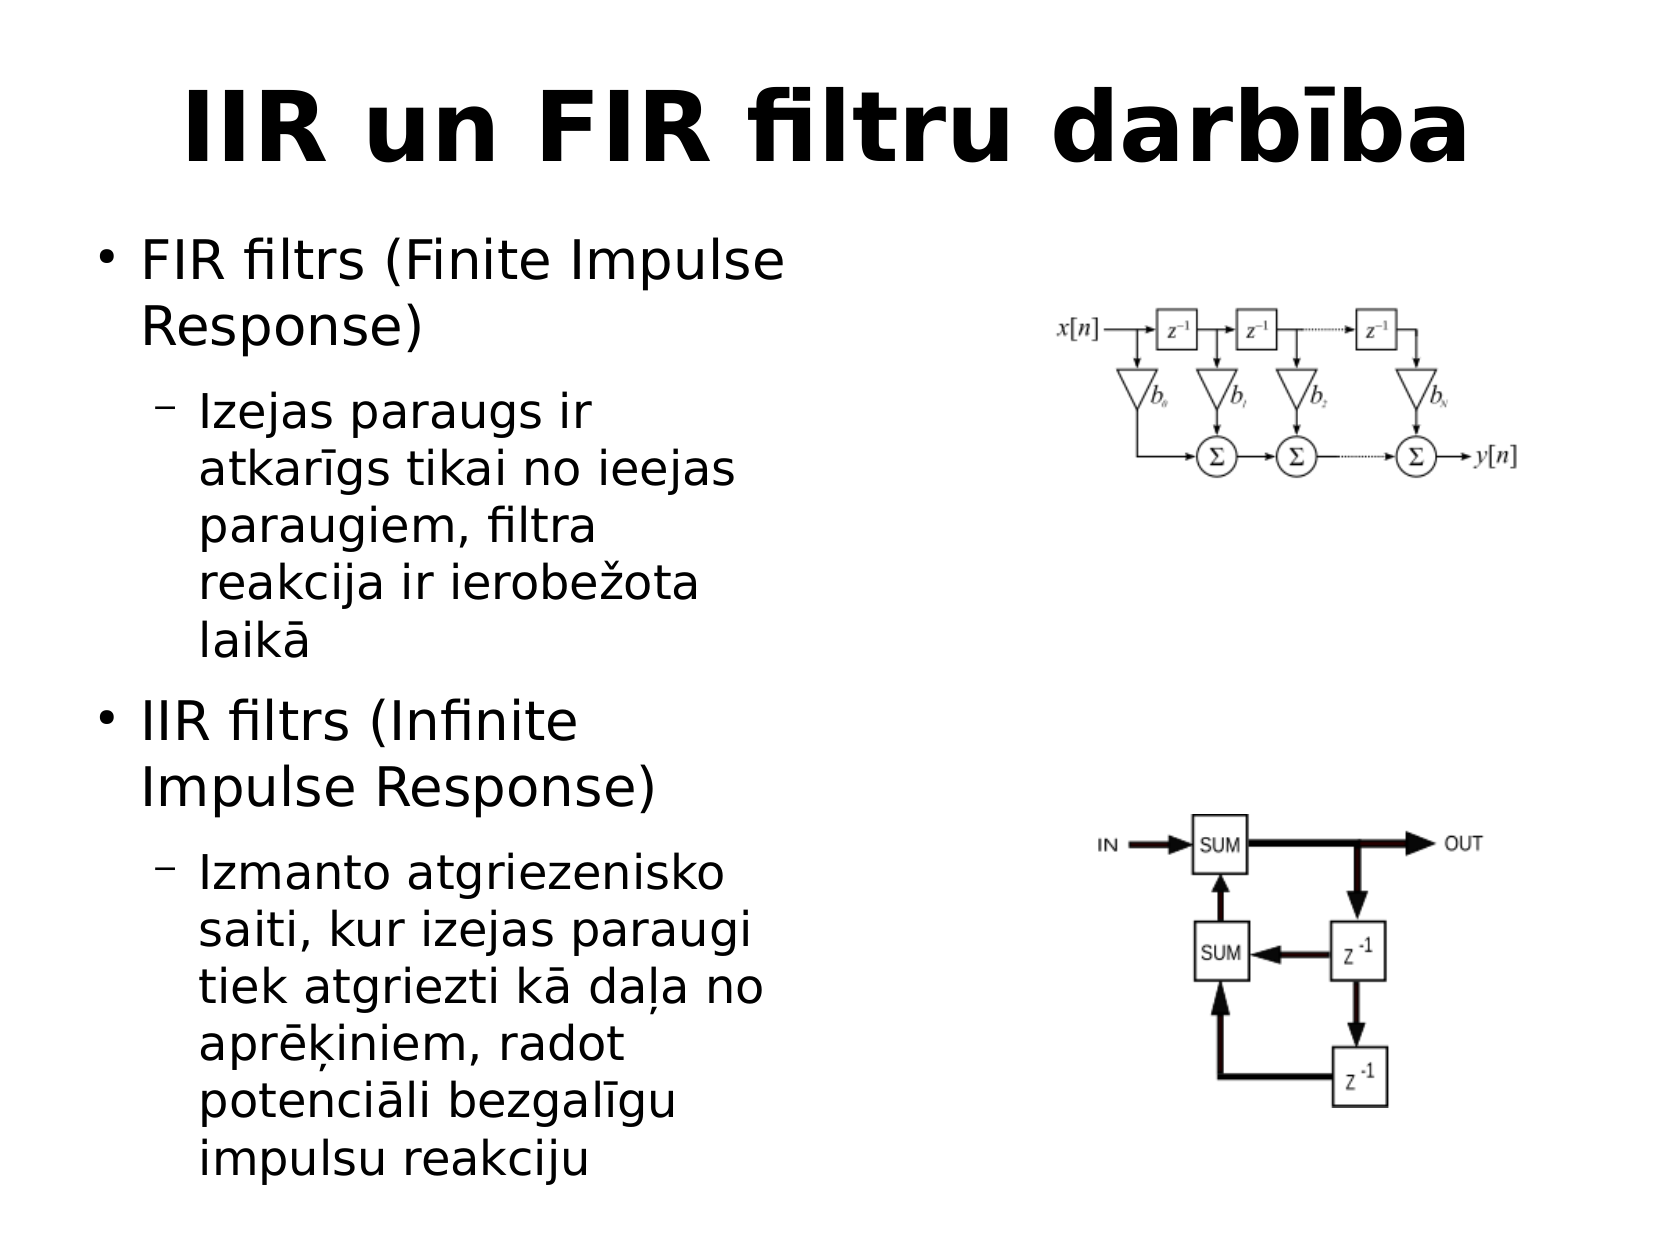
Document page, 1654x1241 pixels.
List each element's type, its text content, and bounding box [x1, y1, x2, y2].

picture [1051, 280, 1520, 497]
picture [1097, 814, 1489, 1108]
title IIR un FIR filtru darbība [82, 49, 1571, 196]
list FIR filtrs (Finite Impulse Response) Izejas paraugs ir atkarīgs tikai no ieejas paraugiem, filtra reakcija ir ierobežota laikā IIR filtrs (Infinite Impulse Response) Izmanto atgriezenisko saiti, kur izejas paraugi tiek atgriezti kā daļa no aprēķiniem, radot potenciāli bezgalīgu impulsu reakciju [82, 225, 793, 1186]
